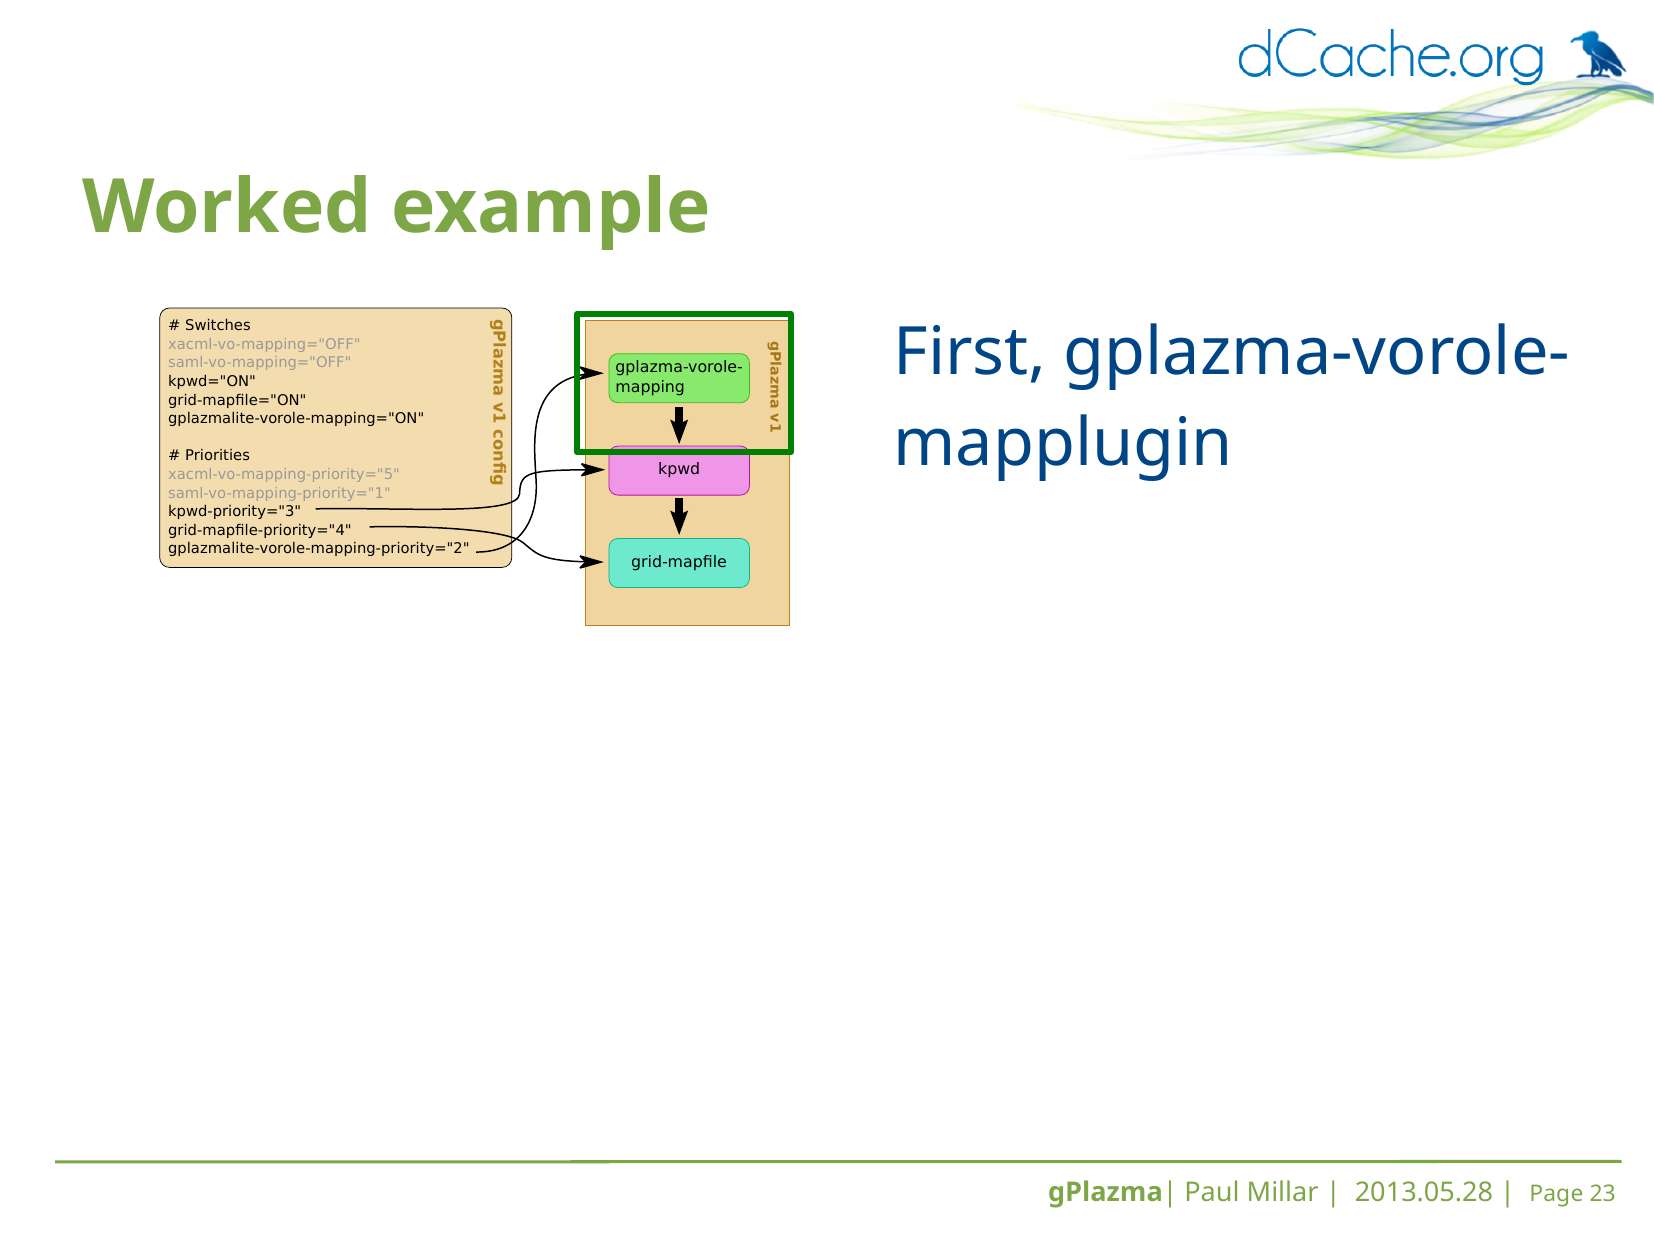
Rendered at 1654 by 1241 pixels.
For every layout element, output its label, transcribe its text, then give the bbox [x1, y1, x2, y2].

list First, gplazma-vorole-mapplugin [822, 302, 1612, 1023]
picture [82, 307, 809, 1018]
picture [956, 16, 1654, 169]
title Worked example [82, 155, 1605, 252]
